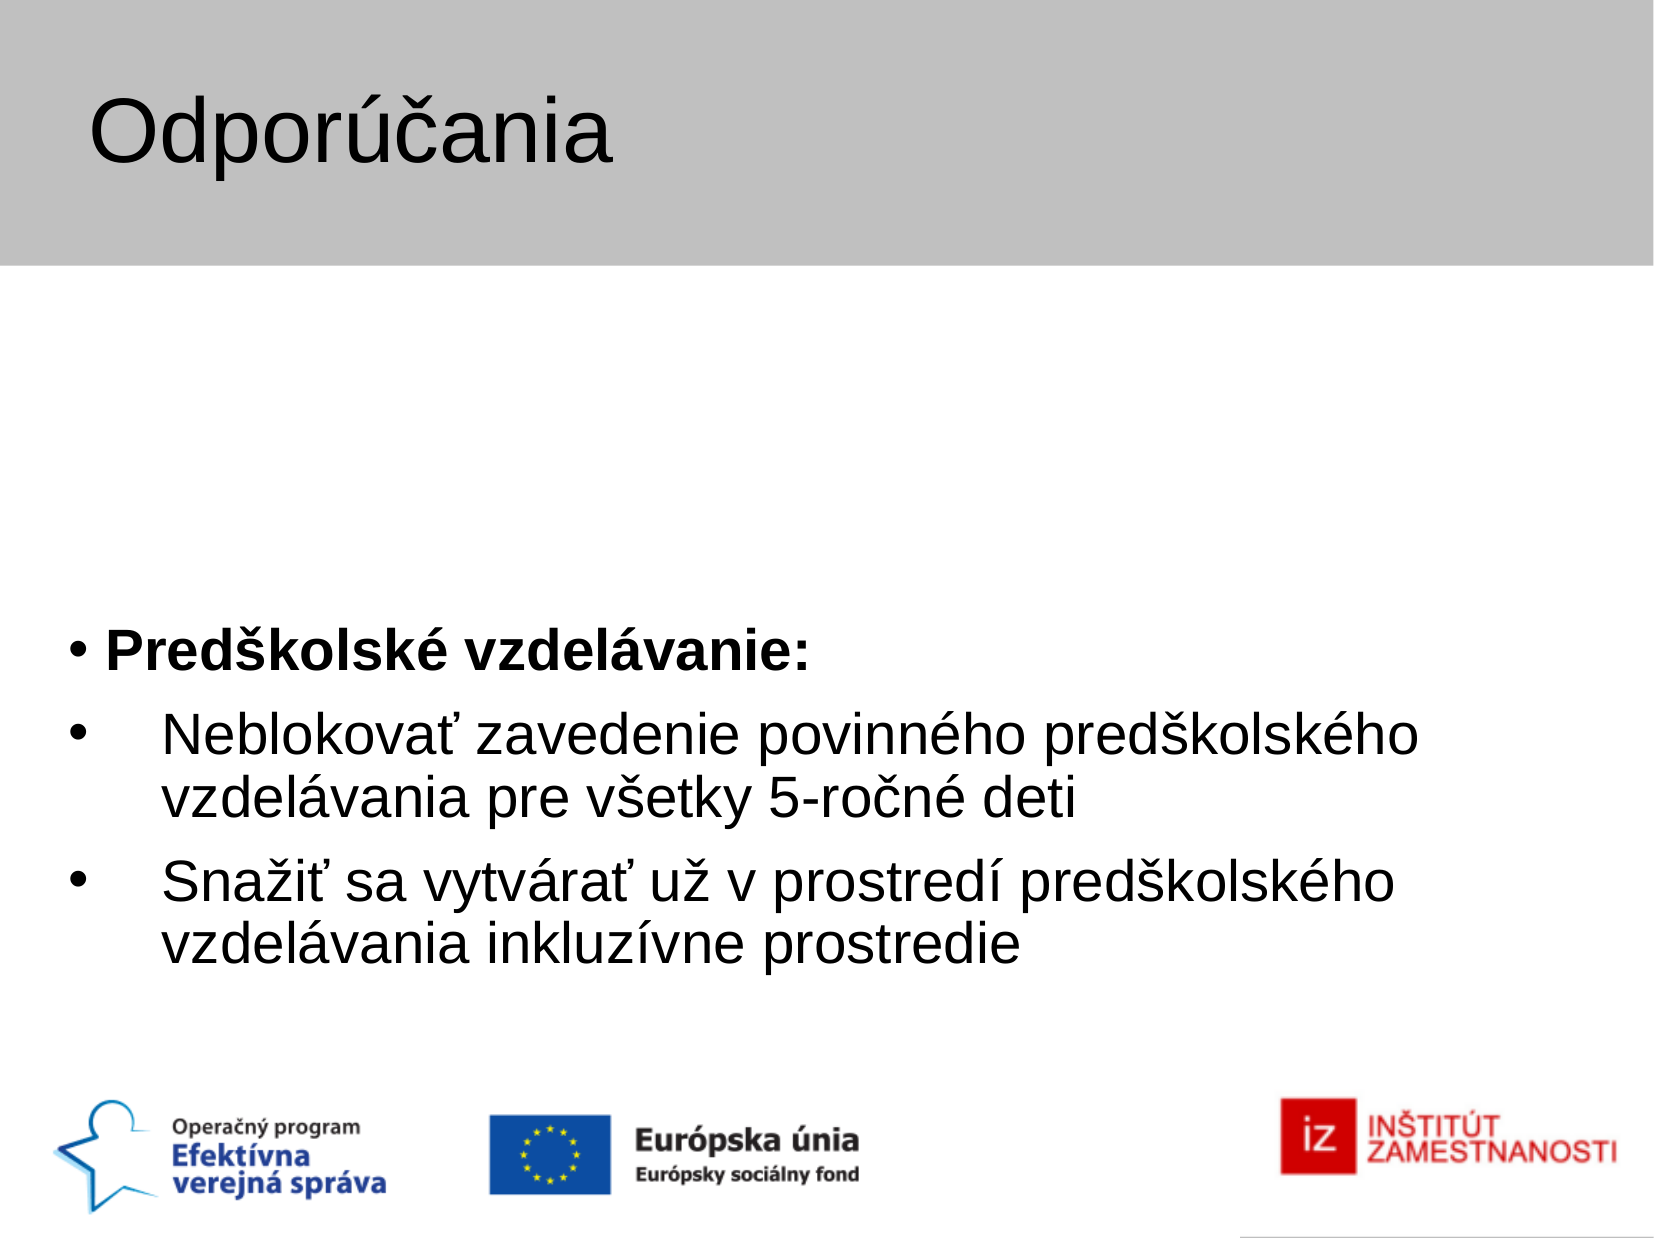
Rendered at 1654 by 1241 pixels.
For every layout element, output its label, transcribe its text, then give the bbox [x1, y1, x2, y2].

text_box Predškolské vzdelávanie: Neblokovať zavedenie povinného predškolského vzdelávania pre všetky 5-ročné deti Snažiť sa vytvárať už v prostredí predškolského vzdelávania inkluzívne prostredie [67, 620, 1545, 865]
text_box Odporúčania [88, 29, 1565, 237]
picture [29, 1062, 886, 1240]
picture [1240, 1033, 1654, 1240]
